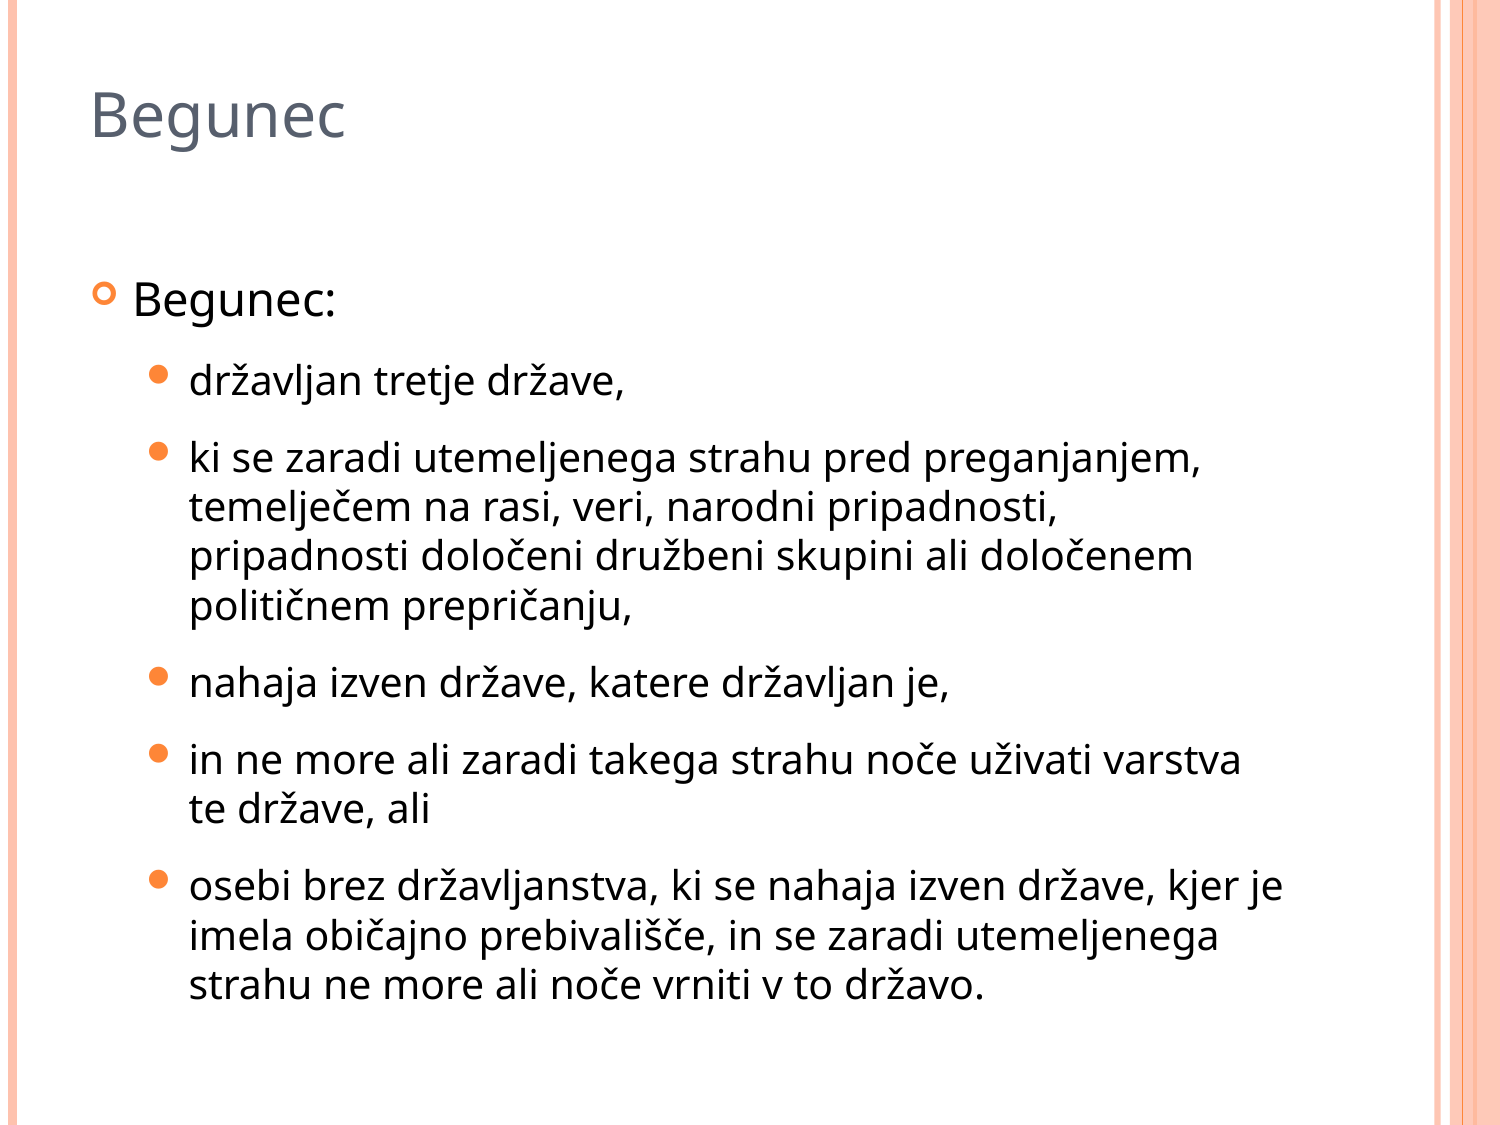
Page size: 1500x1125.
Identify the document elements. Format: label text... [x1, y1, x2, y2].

list Begunec: državljan tretje države, ki se zaradi utemeljenega strahu pred preganjanjem, temelječem na rasi, veri, narodni pripadnosti, pripadnosti določeni družbeni skupini ali določenem političnem prepričanju, nahaja izven države, katere državljan je, in ne more ali zaradi takega strahu noče uživati varstva te države, ali osebi brez državljanstva, ki se nahaja izven države, kjer je imela običajno prebivališče, in se zaradi utemeljenega strahu ne more ali noče vrniti v to državo. [75, 262, 1300, 1062]
title Begunec [75, 45, 1300, 233]
